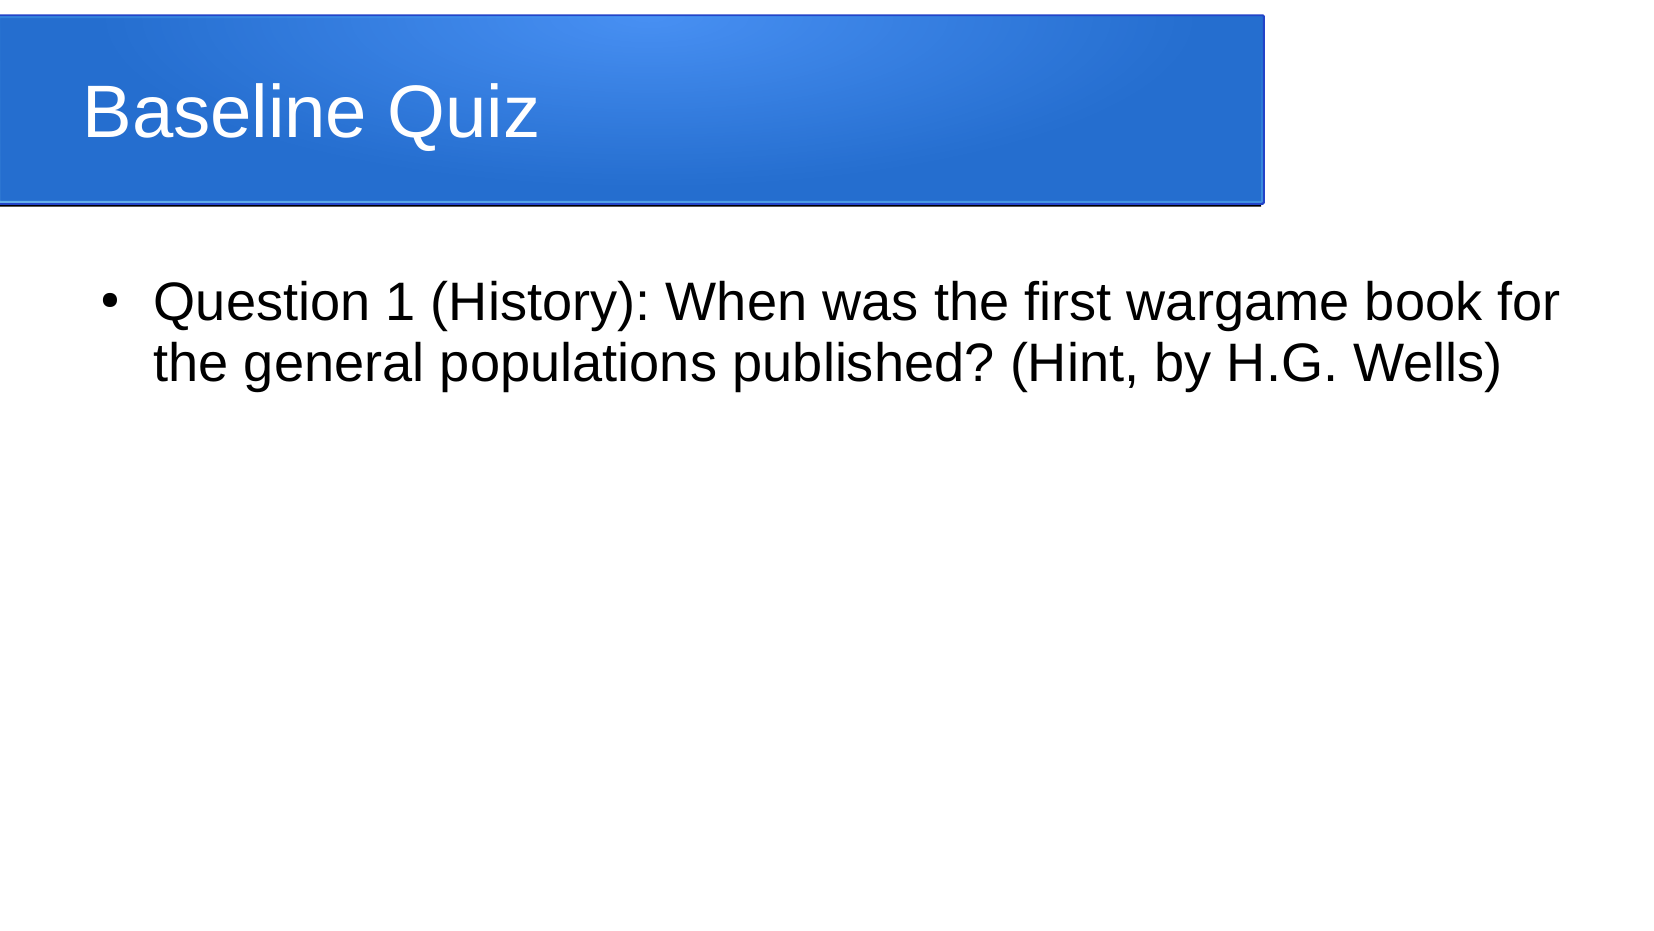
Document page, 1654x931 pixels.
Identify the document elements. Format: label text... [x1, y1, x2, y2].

list Question 1 (History): When was the first wargame book for the general populations published? (Hint, by H.G. Wells) [82, 271, 1571, 851]
title Baseline Quiz [82, 35, 1235, 189]
